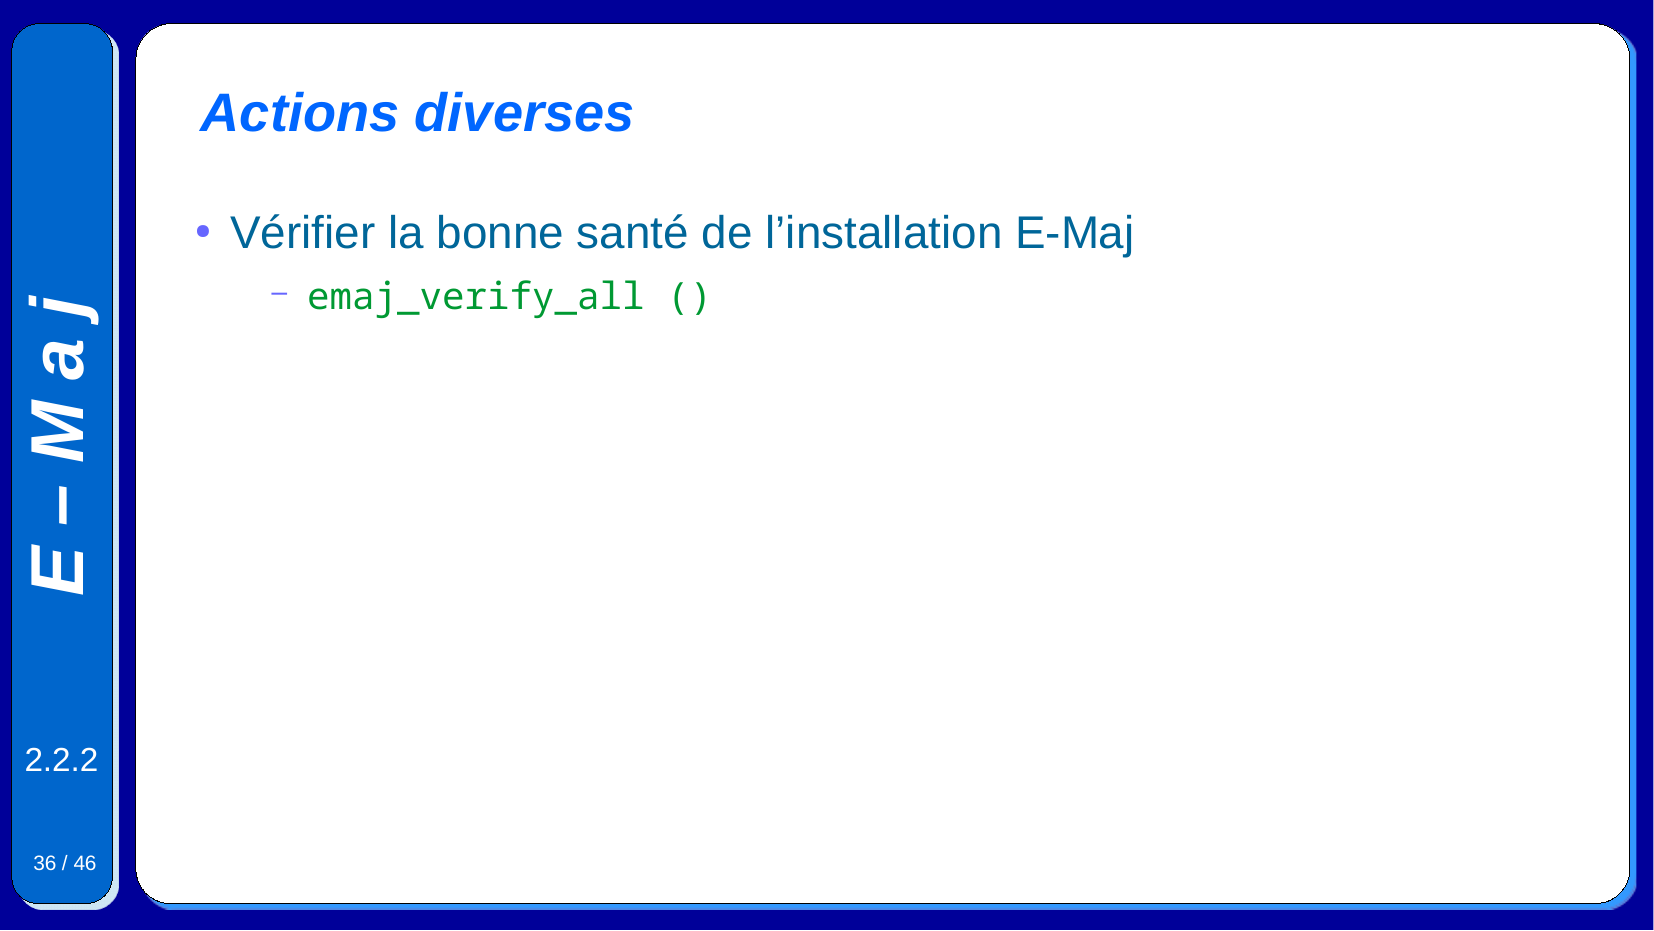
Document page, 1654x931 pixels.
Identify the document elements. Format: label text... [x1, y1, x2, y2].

list Vérifier la bonne santé de l’installation E-Maj emaj_verify_all () [177, 206, 1587, 827]
title Actions diverses [200, 34, 1575, 191]
